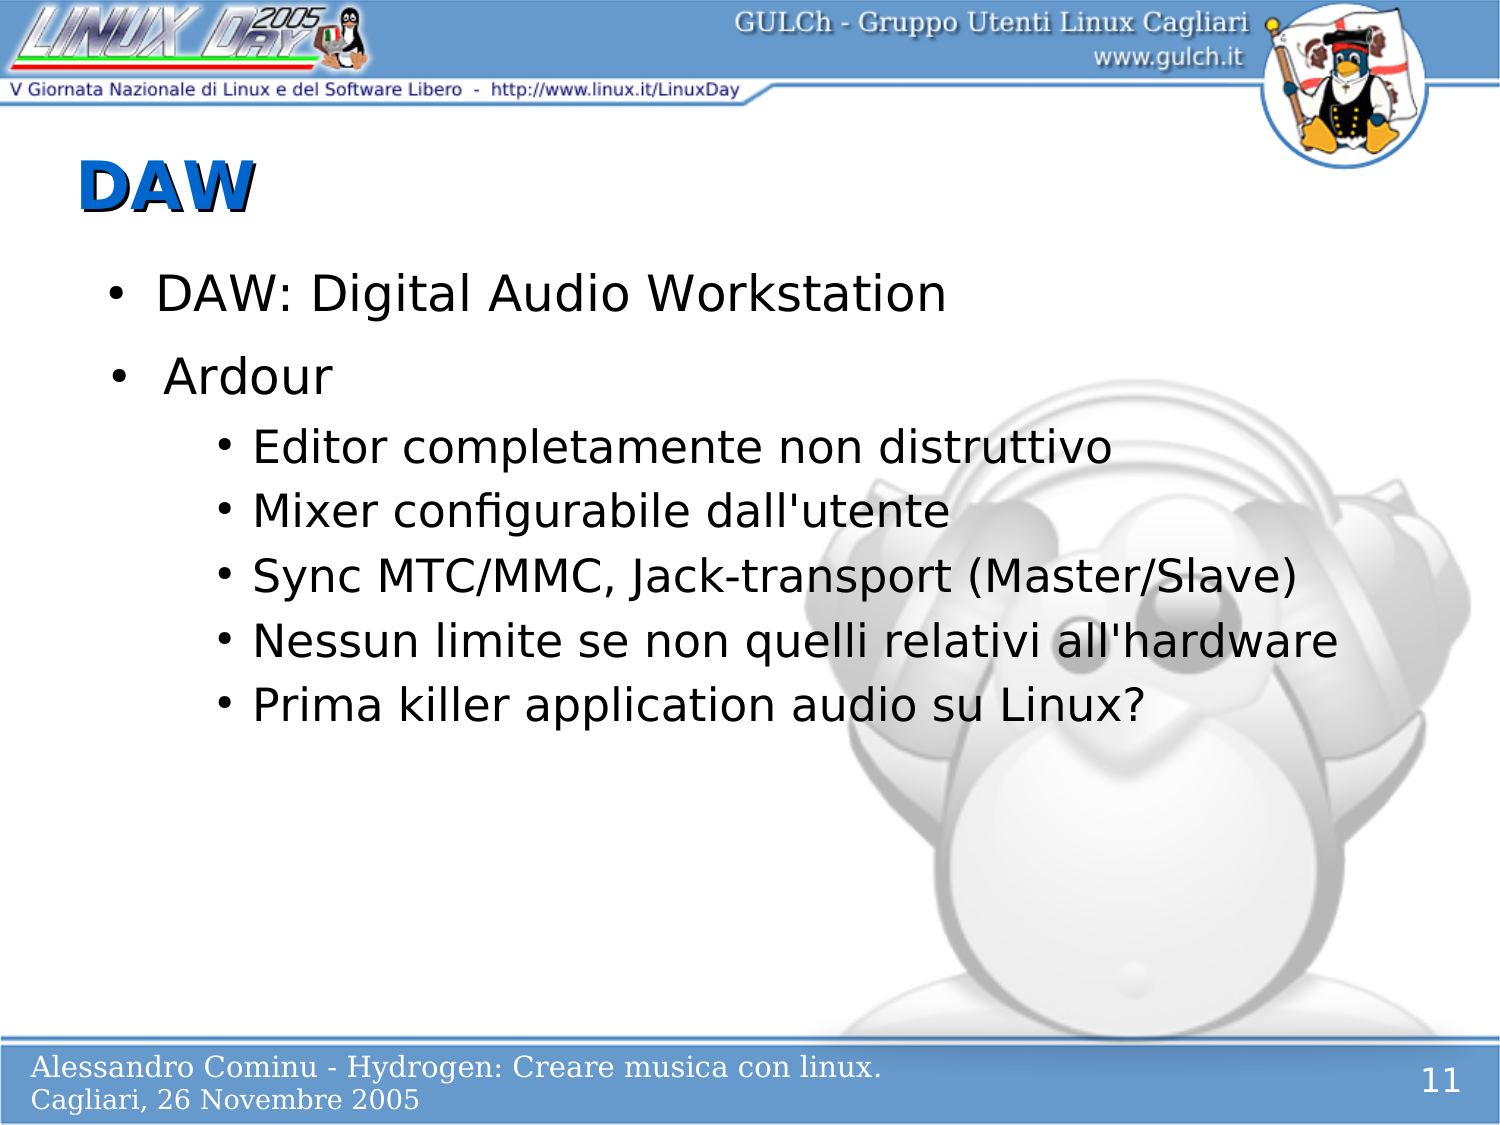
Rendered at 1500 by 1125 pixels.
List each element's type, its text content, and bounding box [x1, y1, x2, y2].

picture [759, 1063, 767, 1076]
title DAW [75, 148, 1276, 227]
list DAW: Digital Audio Workstation Ardour Editor completamente non distruttivo Mixer configurabile dall'utente Sync MTC/MMC, Jack-transport (Master/Slave) Nessun limite se non quelli relativi all'hardware Prima killer application audio su Linux? [75, 262, 1426, 1013]
picture [0, 0, 1500, 1125]
